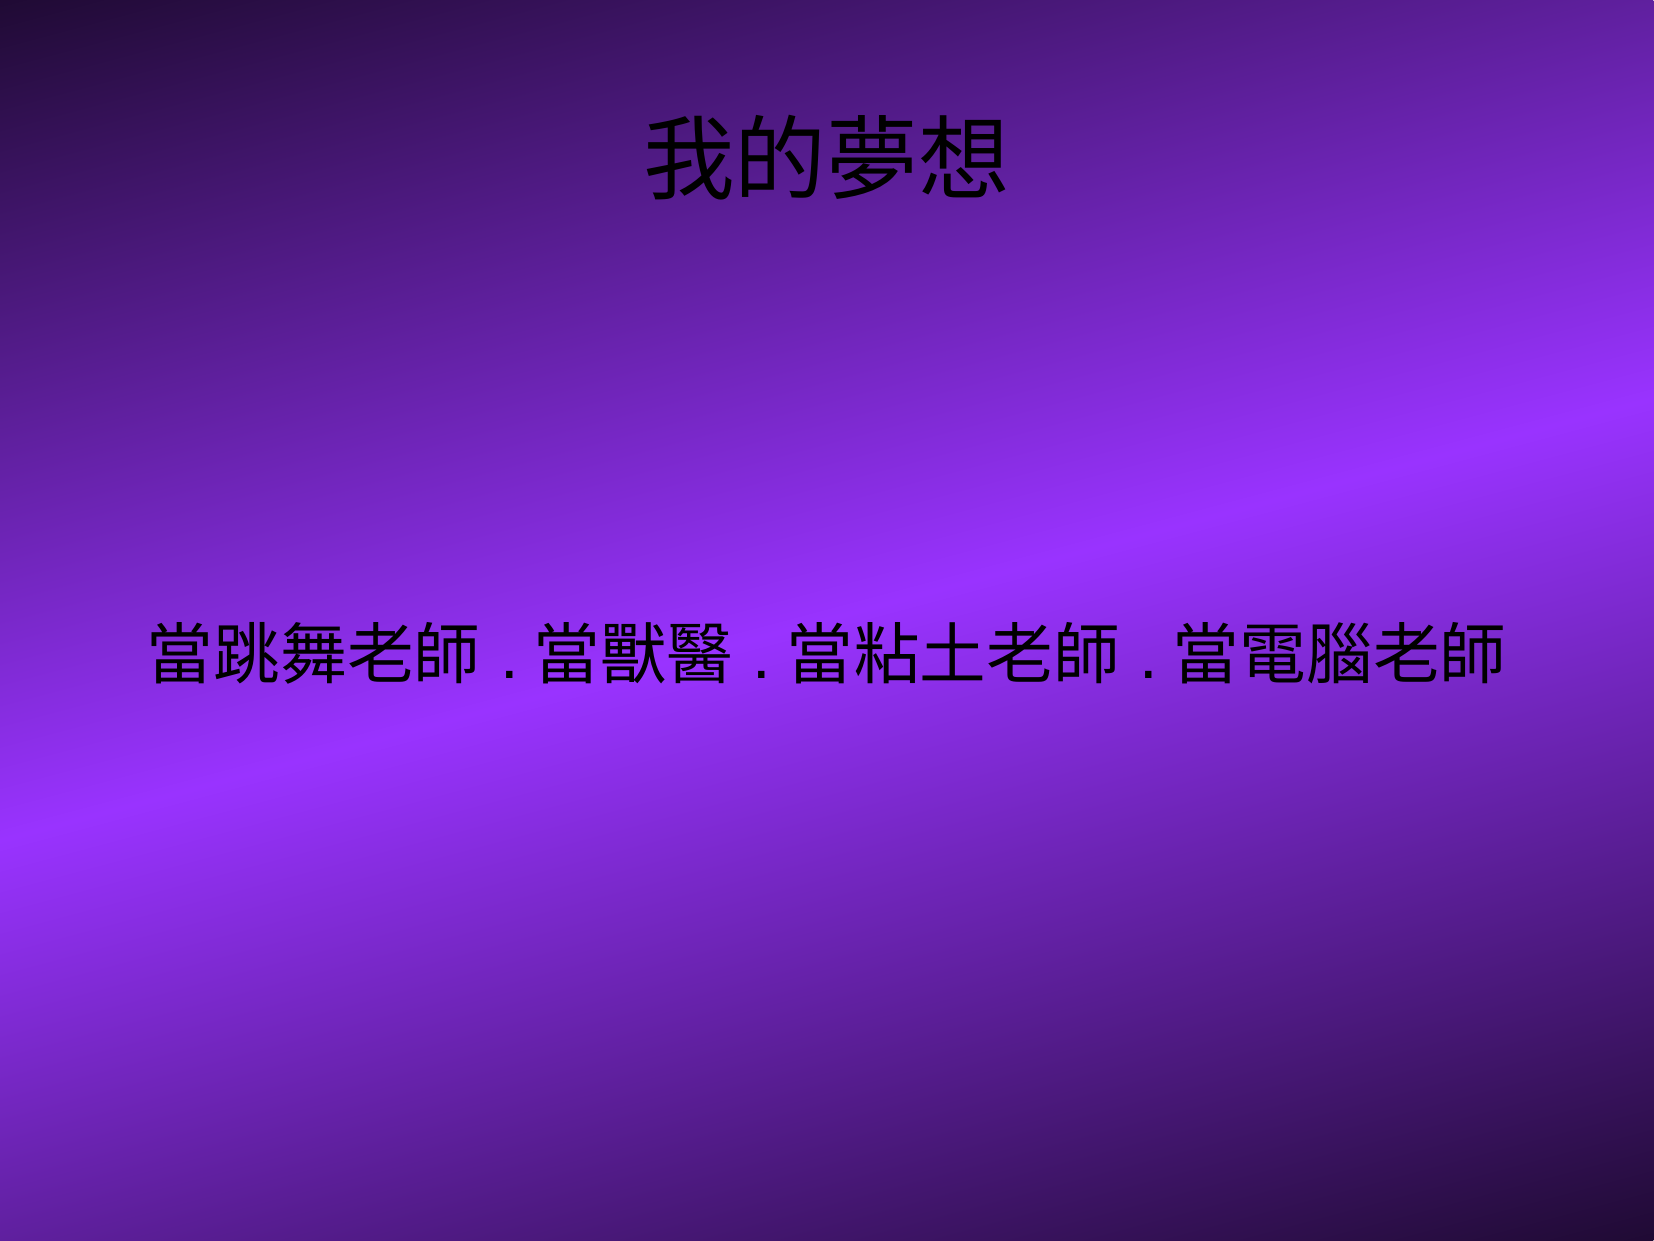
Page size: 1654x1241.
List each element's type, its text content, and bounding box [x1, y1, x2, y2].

subtitle 當跳舞老師.當獸醫.當粘土老師.當電腦老師 [82, 290, 1571, 1010]
title 我的夢想 [82, 49, 1571, 257]
